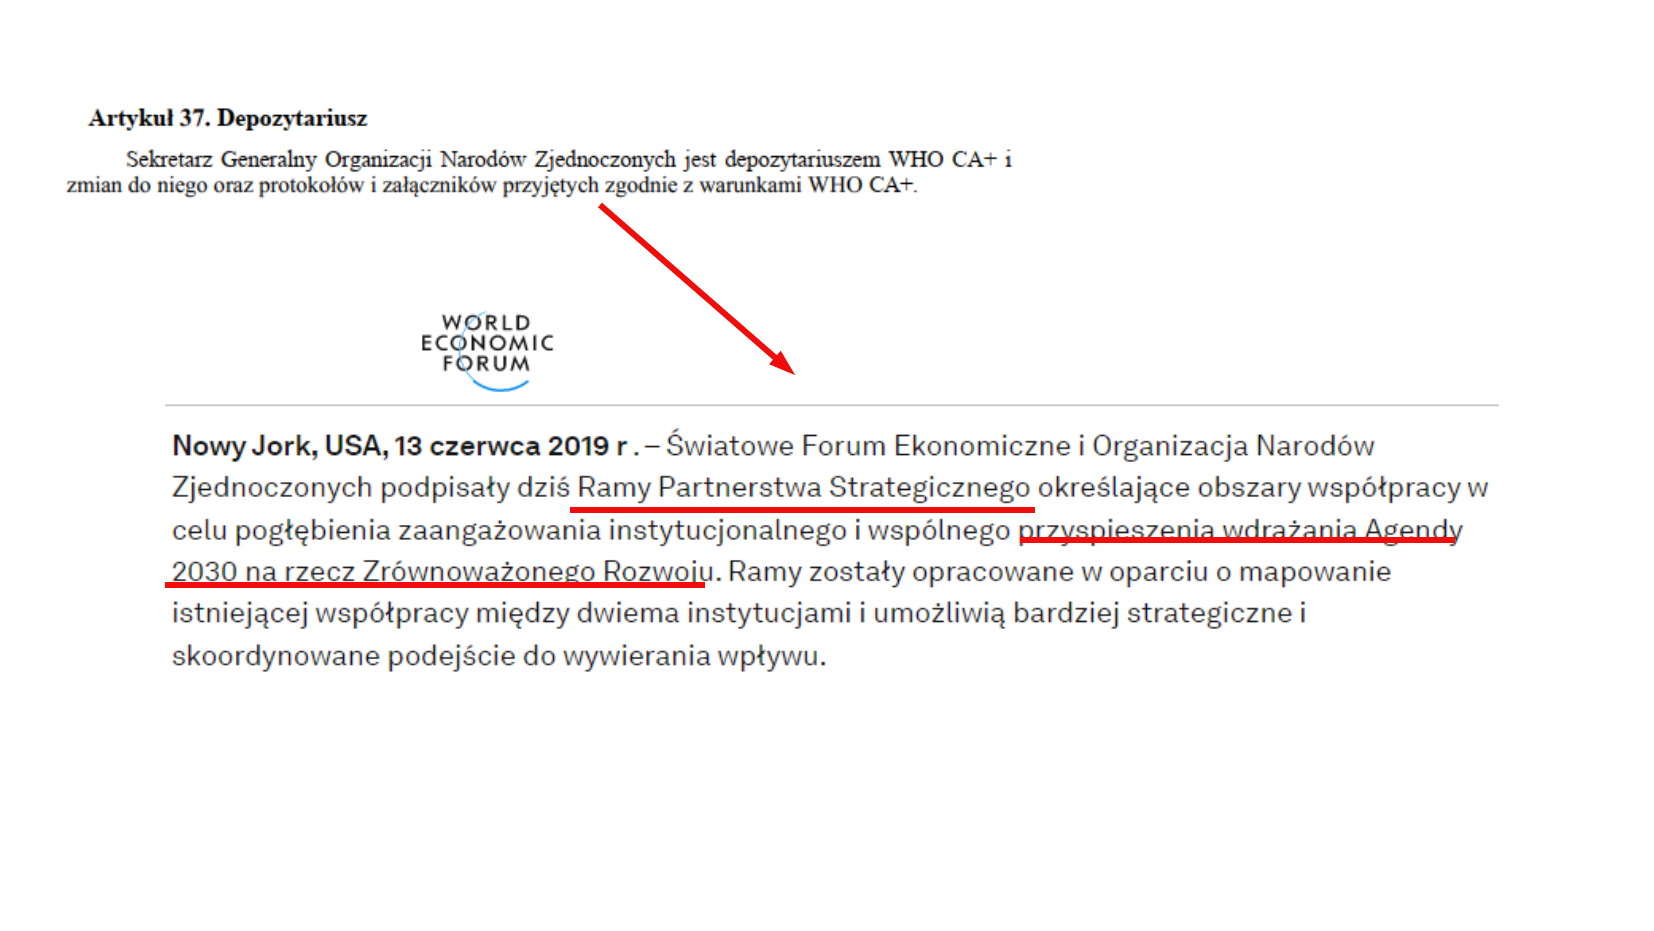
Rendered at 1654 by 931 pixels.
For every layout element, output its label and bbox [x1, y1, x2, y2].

picture [165, 303, 1499, 676]
picture [60, 104, 1031, 205]
